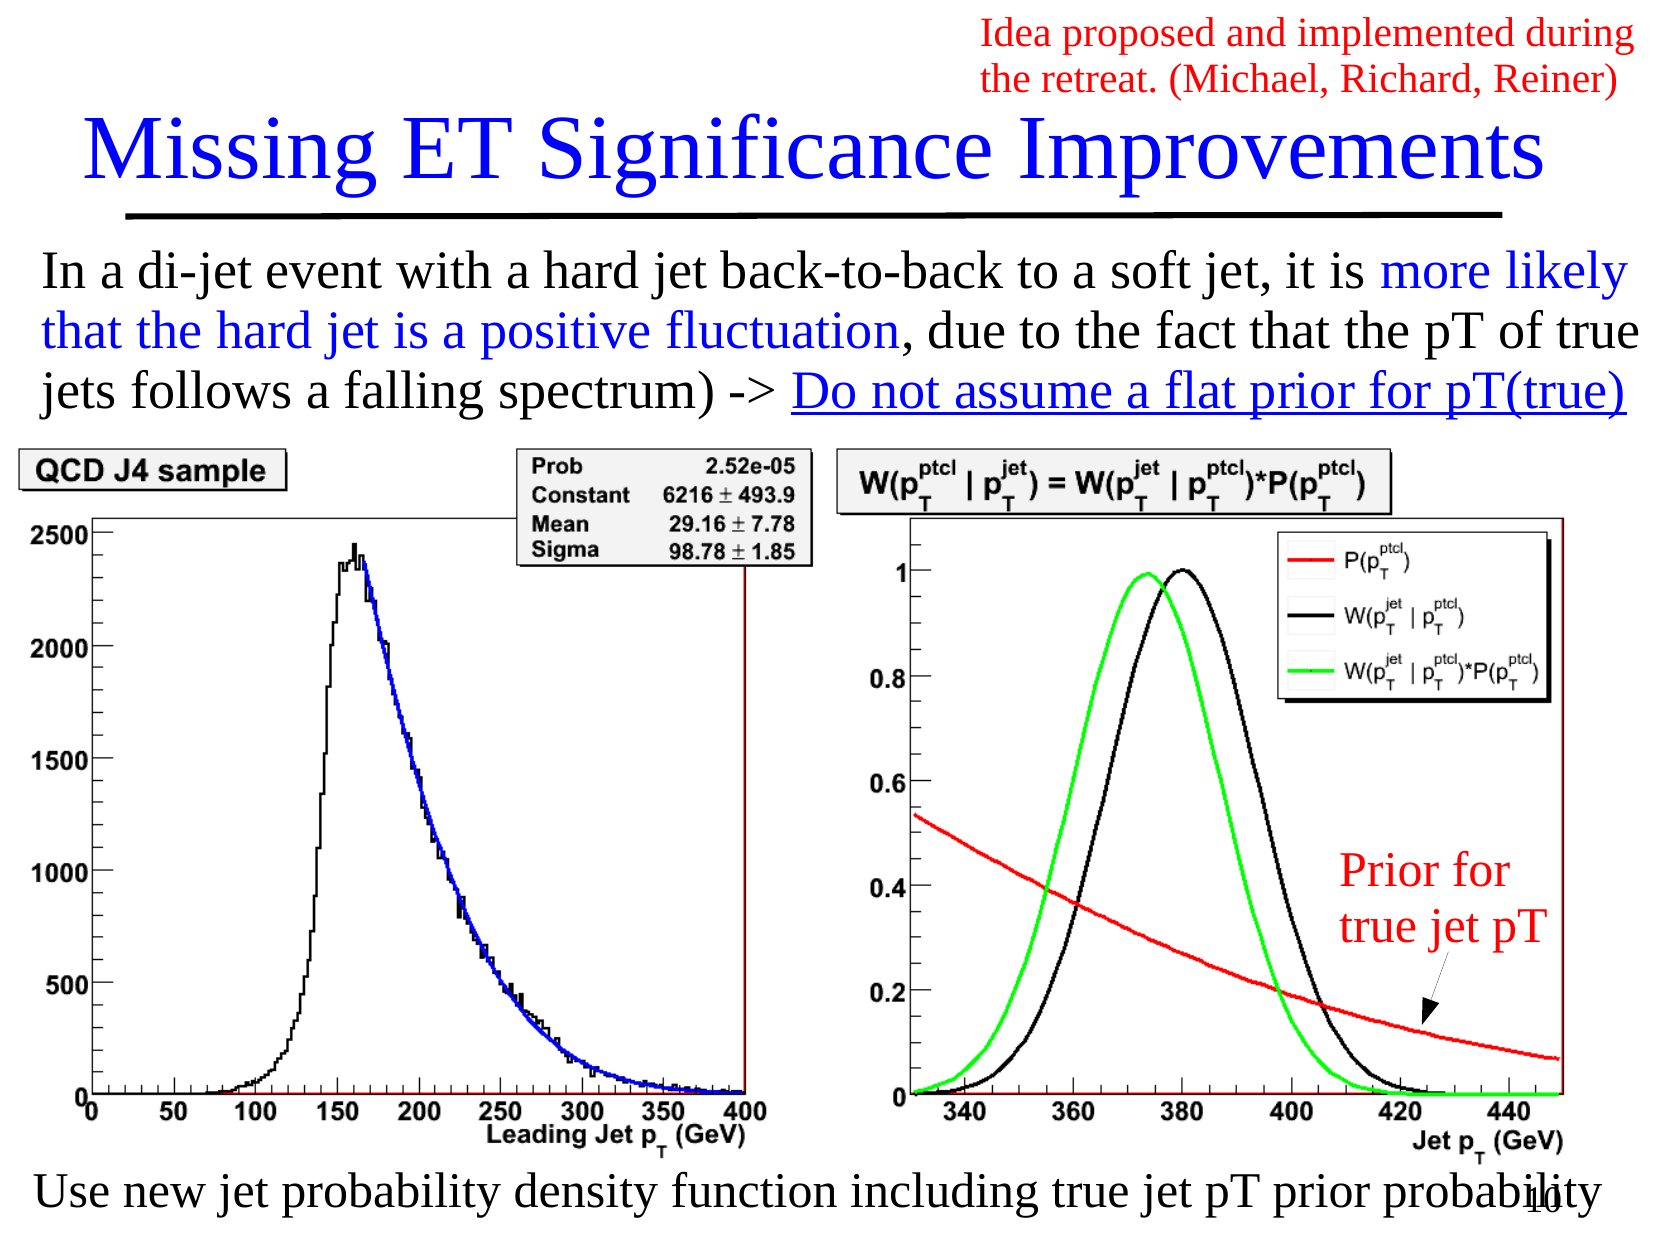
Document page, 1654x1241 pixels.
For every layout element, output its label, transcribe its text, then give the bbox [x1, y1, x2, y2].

text_box Prior for true jet pT [1339, 842, 1544, 953]
text_box Use new jet probability density function including true jet pT prior probability [32, 1162, 1571, 1218]
text_box Missing ET Significance Improvements [82, 96, 1627, 210]
picture [11, 446, 827, 1167]
text_box Idea proposed and implemented during the retreat. (Michael, Richard, Reiner) [979, 9, 1646, 102]
picture [829, 446, 1645, 1167]
text_box In a di-jet event with a hard jet back-to-back to a soft jet, it is more likely that the hard jet is a positive fluctuation, due to the fact that the pT of true jets follows a falling spectrum) -> Do not assume a flat prior for pT(true) [41, 240, 1654, 421]
